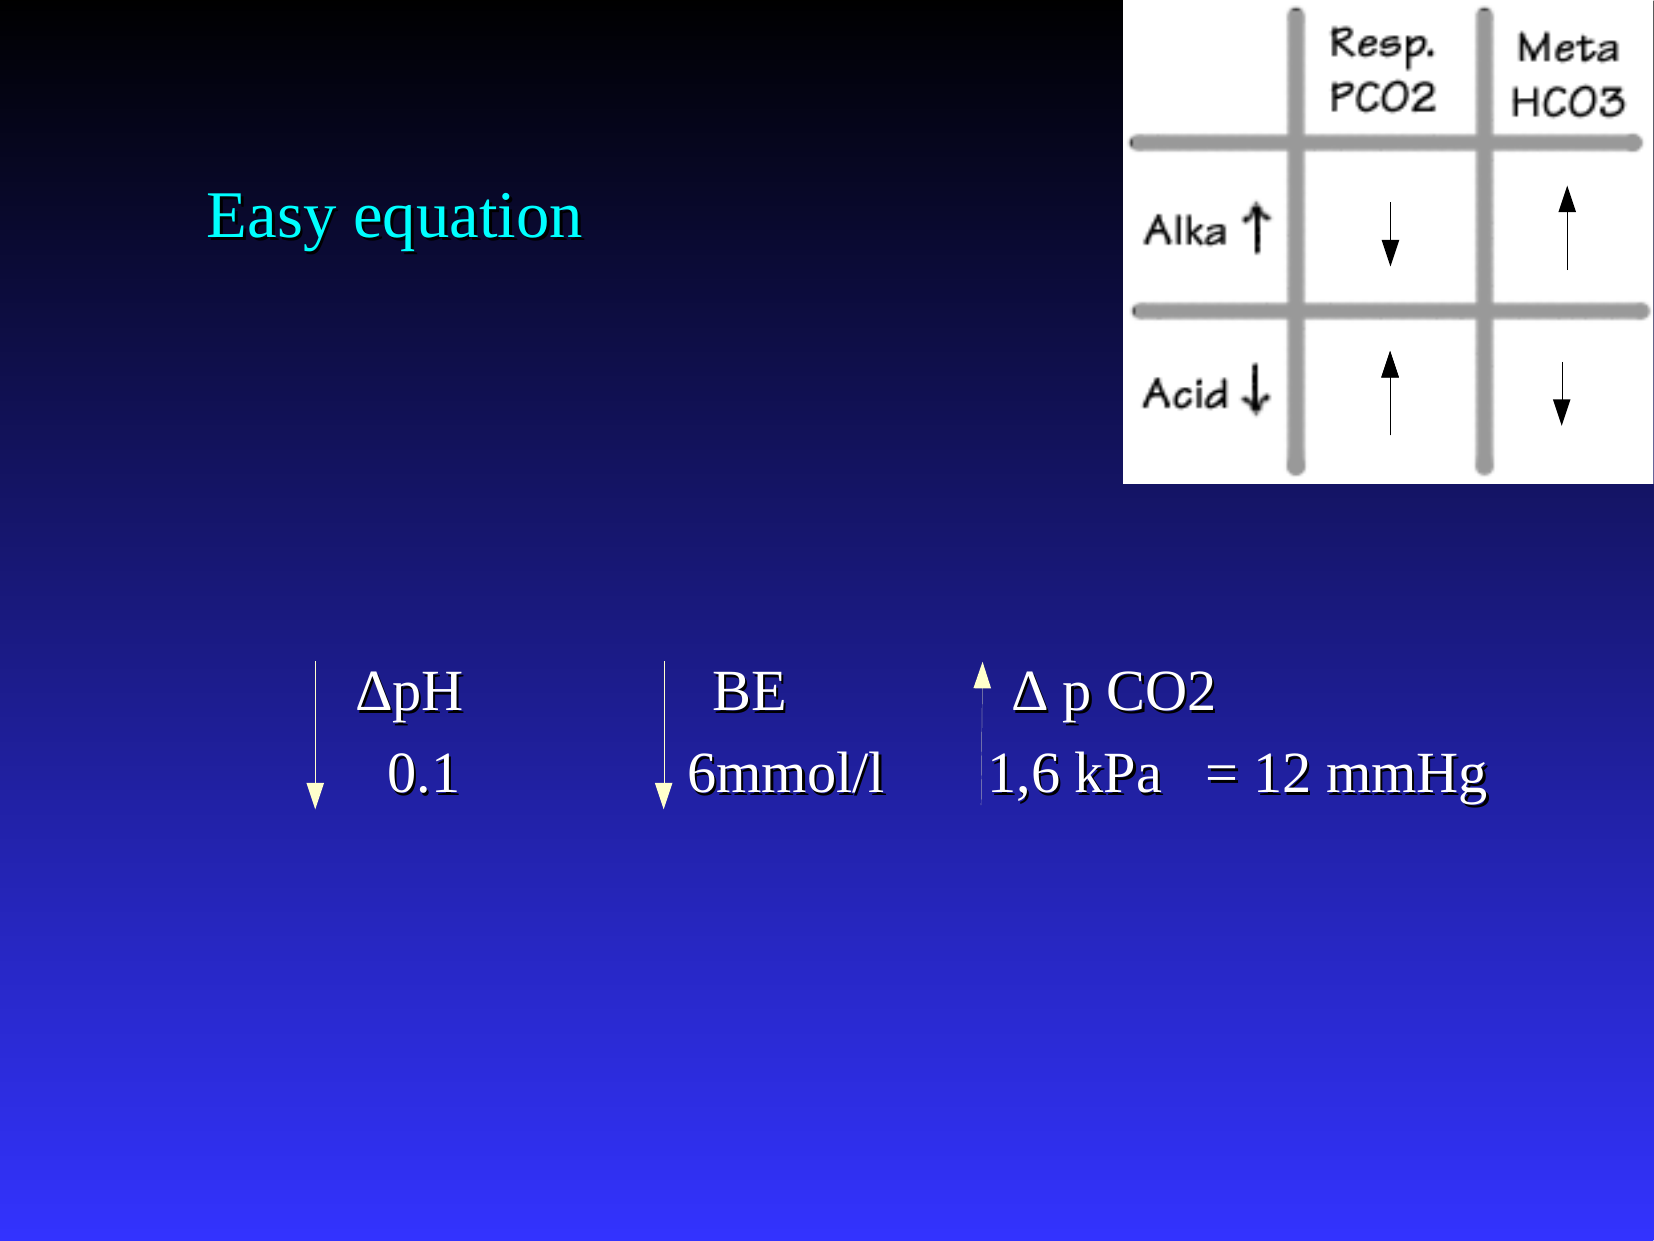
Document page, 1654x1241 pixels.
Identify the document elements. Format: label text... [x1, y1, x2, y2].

picture [1123, 0, 1654, 484]
subtitle ∆pH BE ∆ p CO2 0.1 6mmol/l 1,6 kPa = 12 mmHg [206, 358, 1613, 1103]
title Easy equation [206, 110, 1123, 317]
